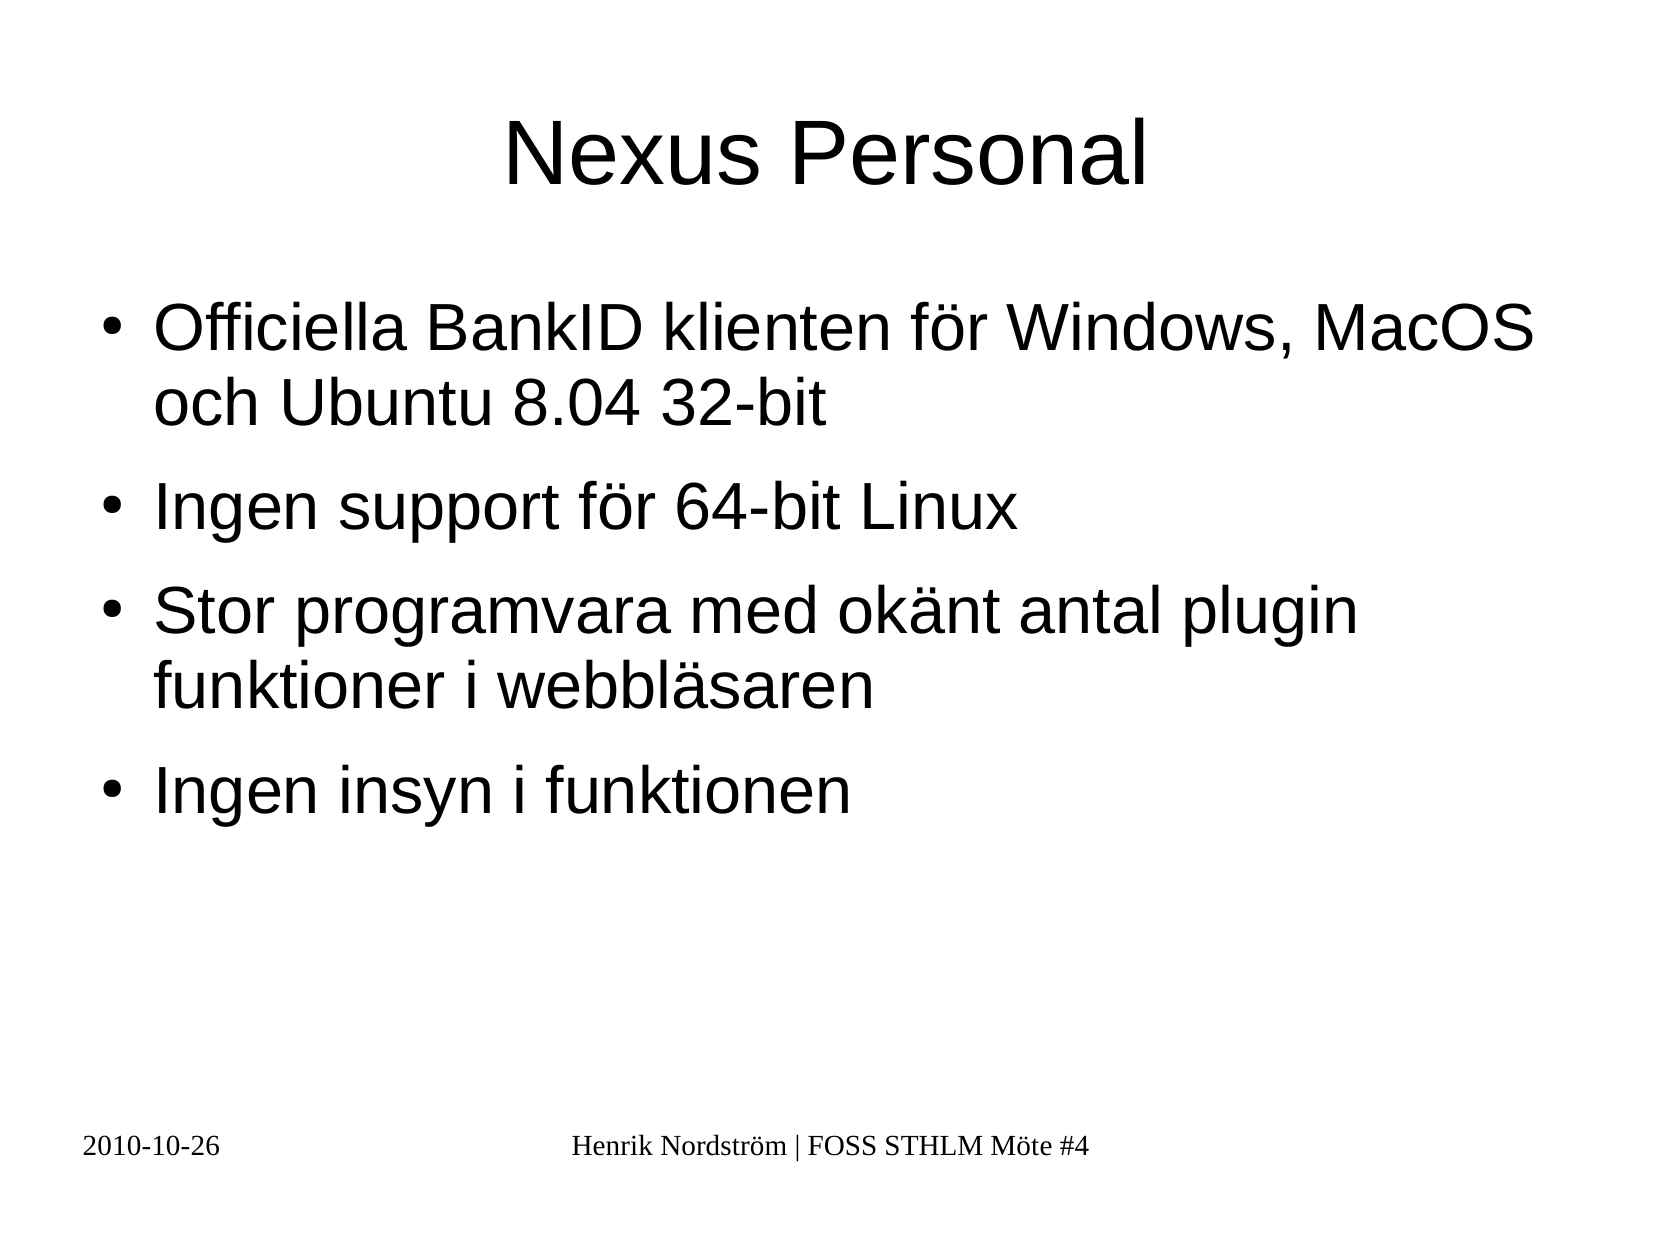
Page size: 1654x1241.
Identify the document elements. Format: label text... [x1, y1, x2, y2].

list Officiella BankID klienten för Windows, MacOS och Ubuntu 8.04 32-bit Ingen support för 64-bit Linux Stor programvara med okänt antal plugin funktioner i webbläsaren Ingen insyn i funktionen [82, 290, 1571, 1094]
title Nexus Personal [82, 56, 1571, 250]
